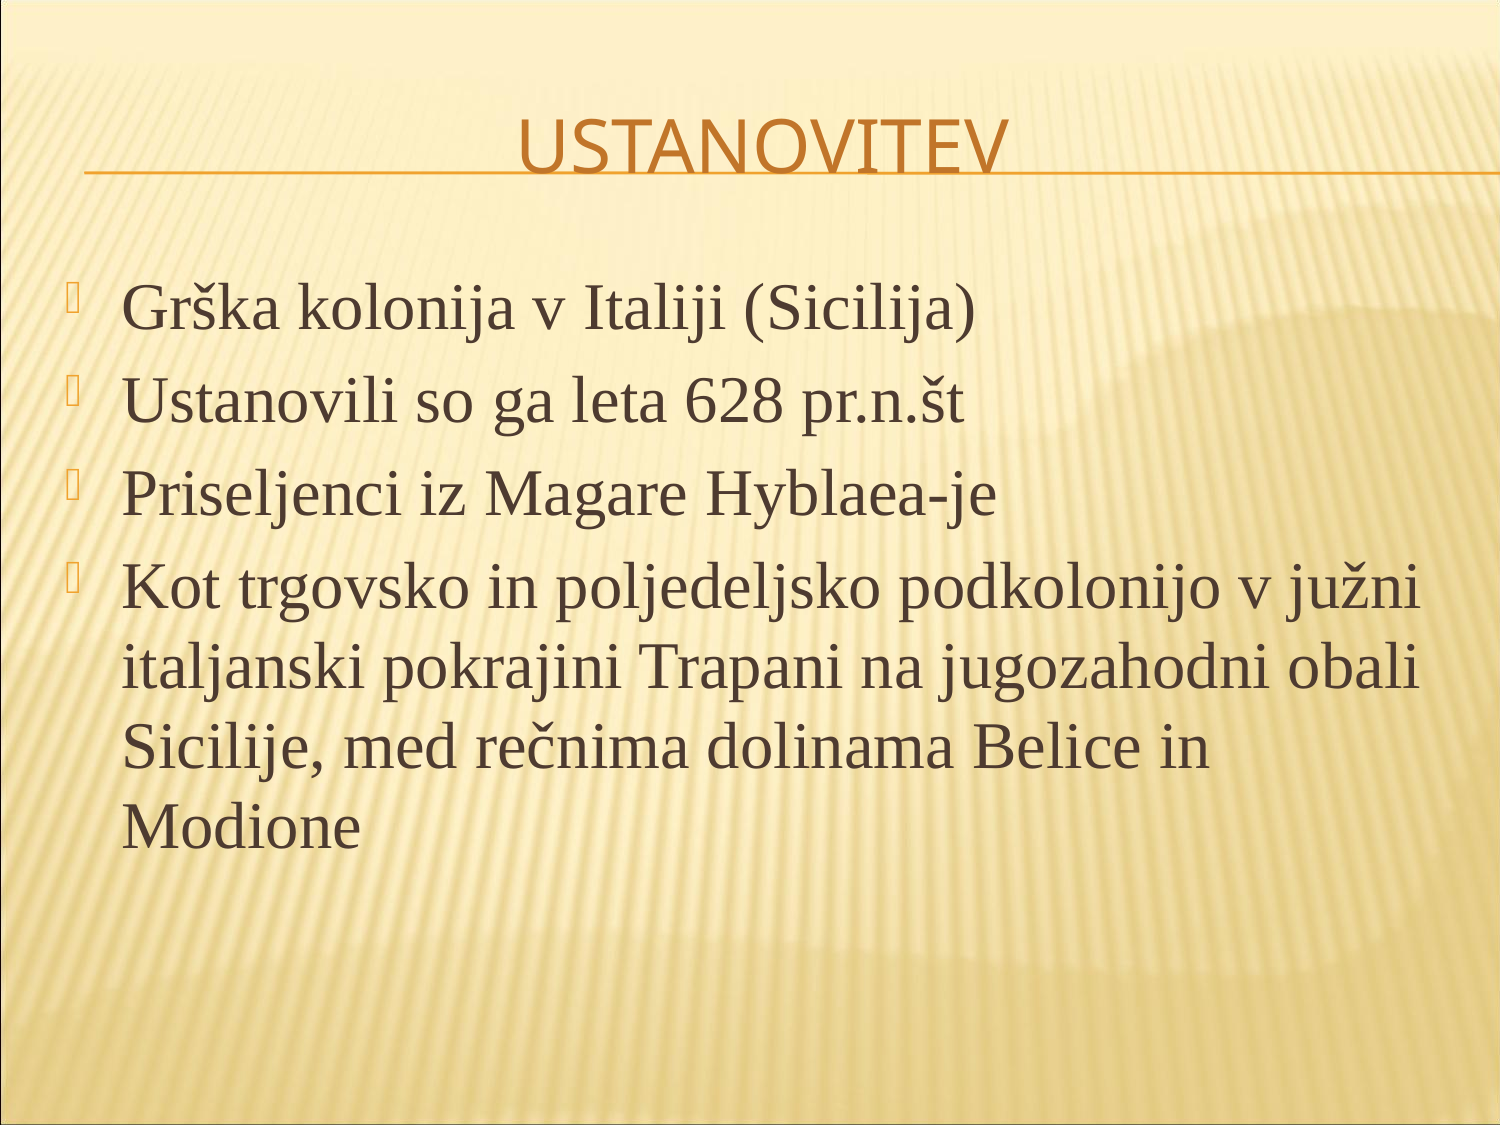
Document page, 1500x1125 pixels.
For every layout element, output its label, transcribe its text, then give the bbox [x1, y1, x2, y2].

title USTANOVITEV [50, 75, 1475, 213]
picture [0, 0, 1500, 1125]
list Grška kolonija v Italiji (Sicilija) Ustanovili so ga leta 628 pr.n.št Priseljenci iz Magare Hyblaea-je Kot trgovsko in poljedeljsko podkolonijo v južni italjanski pokrajini Trapani na jugozahodni obali Sicilije, med rečnima dolinama Belice in Modione [50, 254, 1475, 998]
